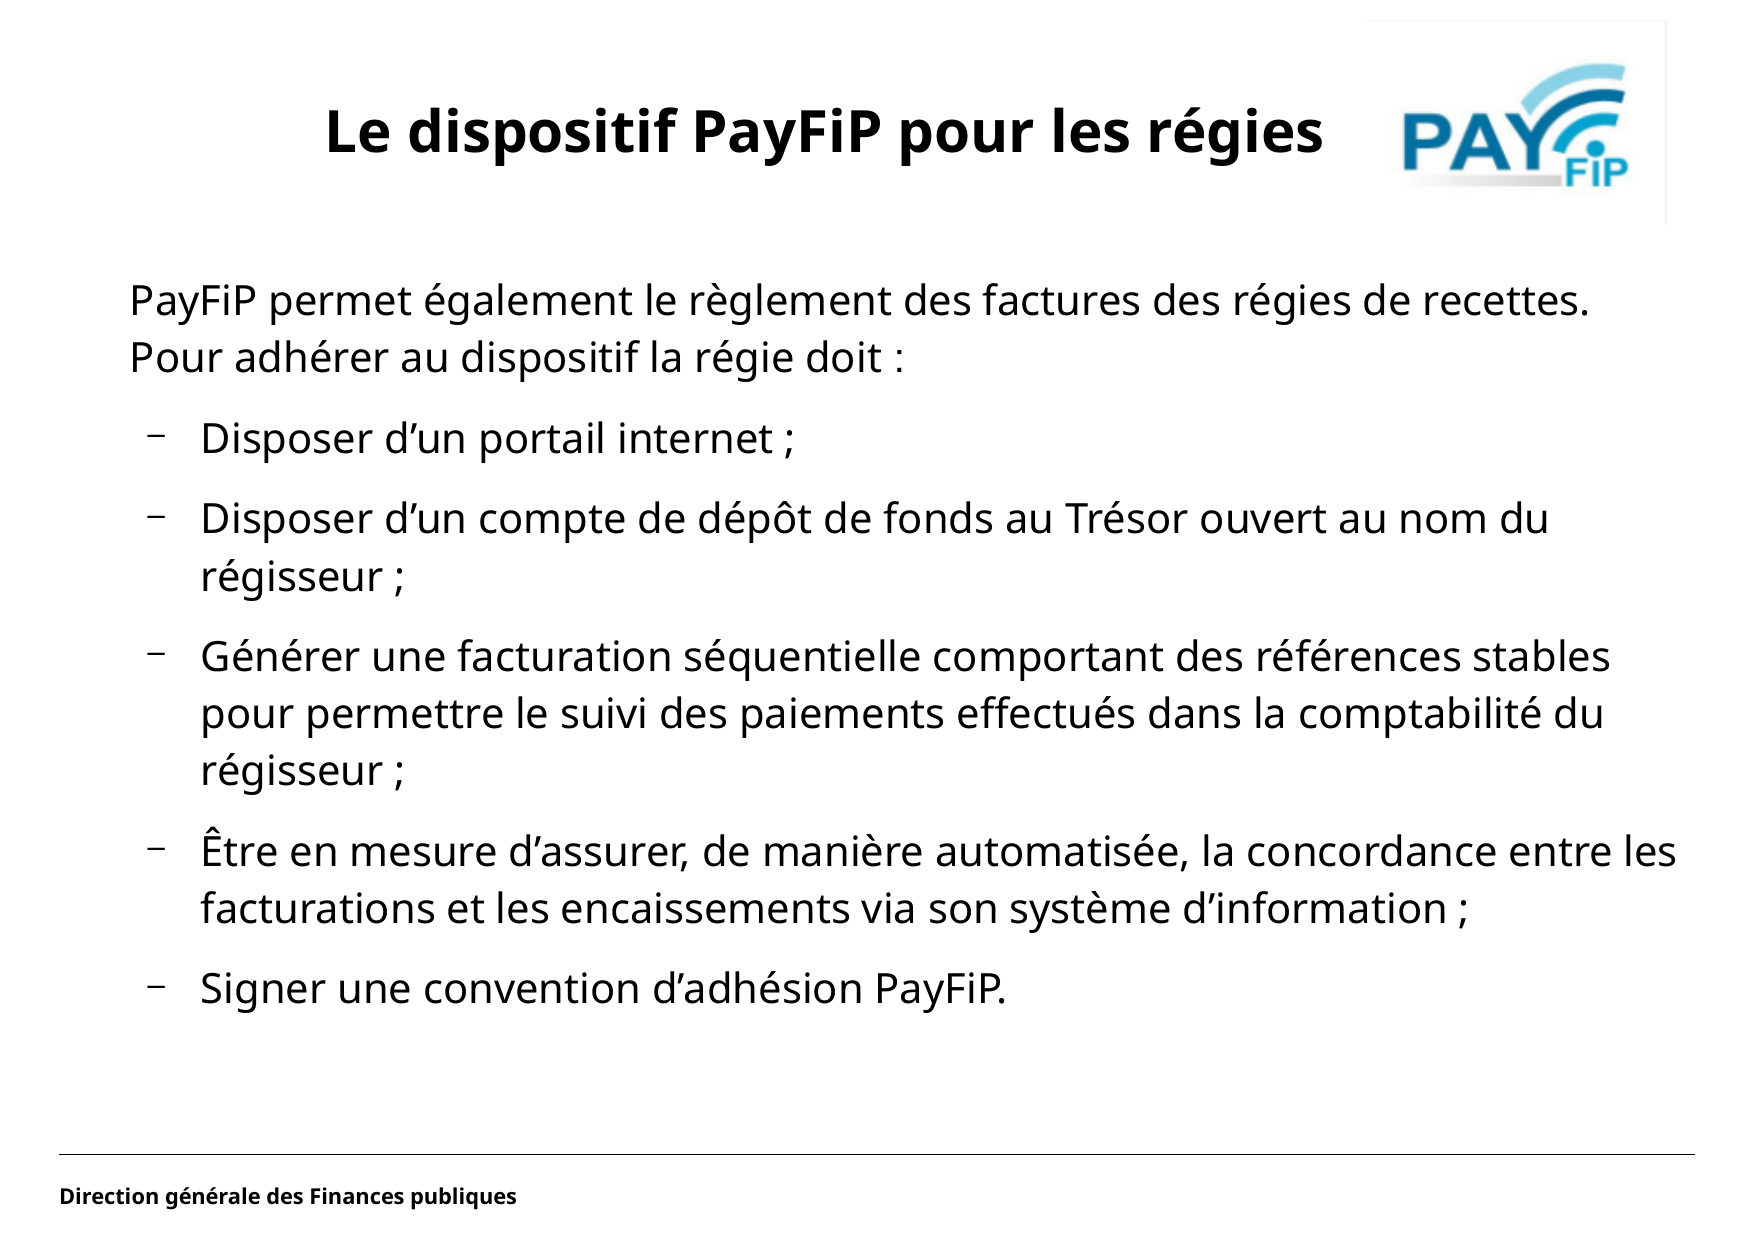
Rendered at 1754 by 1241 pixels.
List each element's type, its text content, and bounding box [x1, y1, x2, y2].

picture [1365, 20, 1667, 225]
list PayFiP permet également le règlement des factures des régies de recettes. Pour adhérer au dispositif la régie doit : Disposer d’un portail internet ; Disposer d’un compte de dépôt de fonds au Trésor ouvert au nom du régisseur ; Générer une facturation séquentielle comportant des références stables pour permettre le suivi des paiements effectués dans la comptabilité du régisseur ; Être en mesure d’assurer, de manière automatisée, la concordance entre les facturations et les encaissements via son système d’information ; Signer une convention d’adhésion PayFiP. [59, 271, 1687, 1025]
list Le dispositif PayFiP pour les régies [18, 90, 1365, 191]
